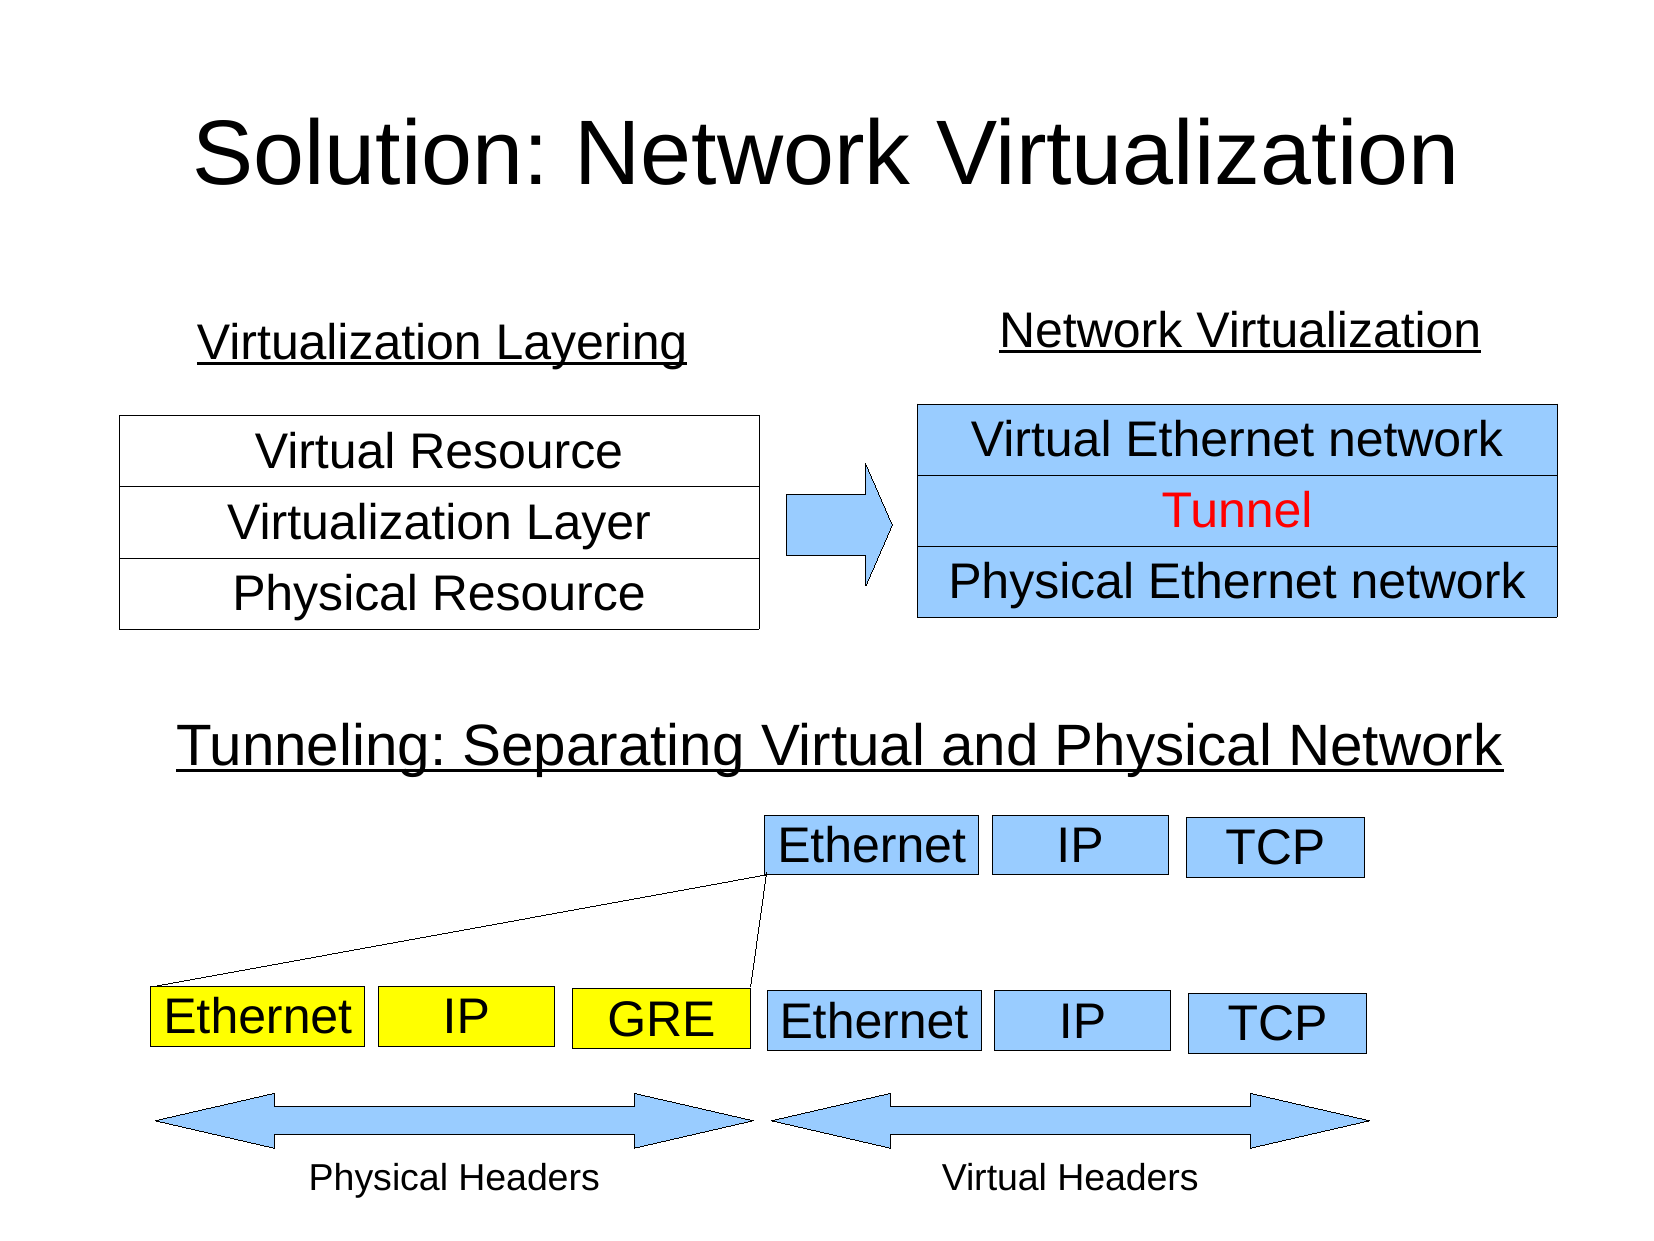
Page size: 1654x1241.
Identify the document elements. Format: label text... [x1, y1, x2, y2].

text_box Network Virtualization [919, 294, 1561, 366]
text_box Ethernet [150, 986, 365, 1047]
table_header Virtual Resource [120, 416, 759, 486]
text_box TCP [1186, 817, 1365, 878]
text_box Virtualization Layering [121, 306, 763, 378]
table_cell Physical Resource [120, 559, 759, 629]
table_cell Tunnel [918, 476, 1557, 546]
text_box Physical Headers [155, 1093, 754, 1149]
text_box IP [994, 990, 1171, 1051]
table_cell Physical Ethernet network [918, 547, 1557, 617]
table_header Virtual Ethernet network [918, 405, 1557, 475]
text_box Ethernet [767, 990, 982, 1051]
table_cell Virtualization Layer [120, 487, 759, 558]
text_box IP [378, 986, 555, 1047]
title Solution: Network Virtualization [82, 0, 1571, 445]
text_box Ethernet [764, 815, 979, 875]
text_box [786, 463, 893, 586]
text_box Tunneling: Separating Virtual and Physical Network [118, 705, 1562, 786]
text_box Virtual Headers [771, 1093, 1370, 1149]
text_box TCP [1188, 993, 1367, 1054]
text_box GRE [572, 988, 751, 1049]
text_box IP [992, 815, 1169, 875]
